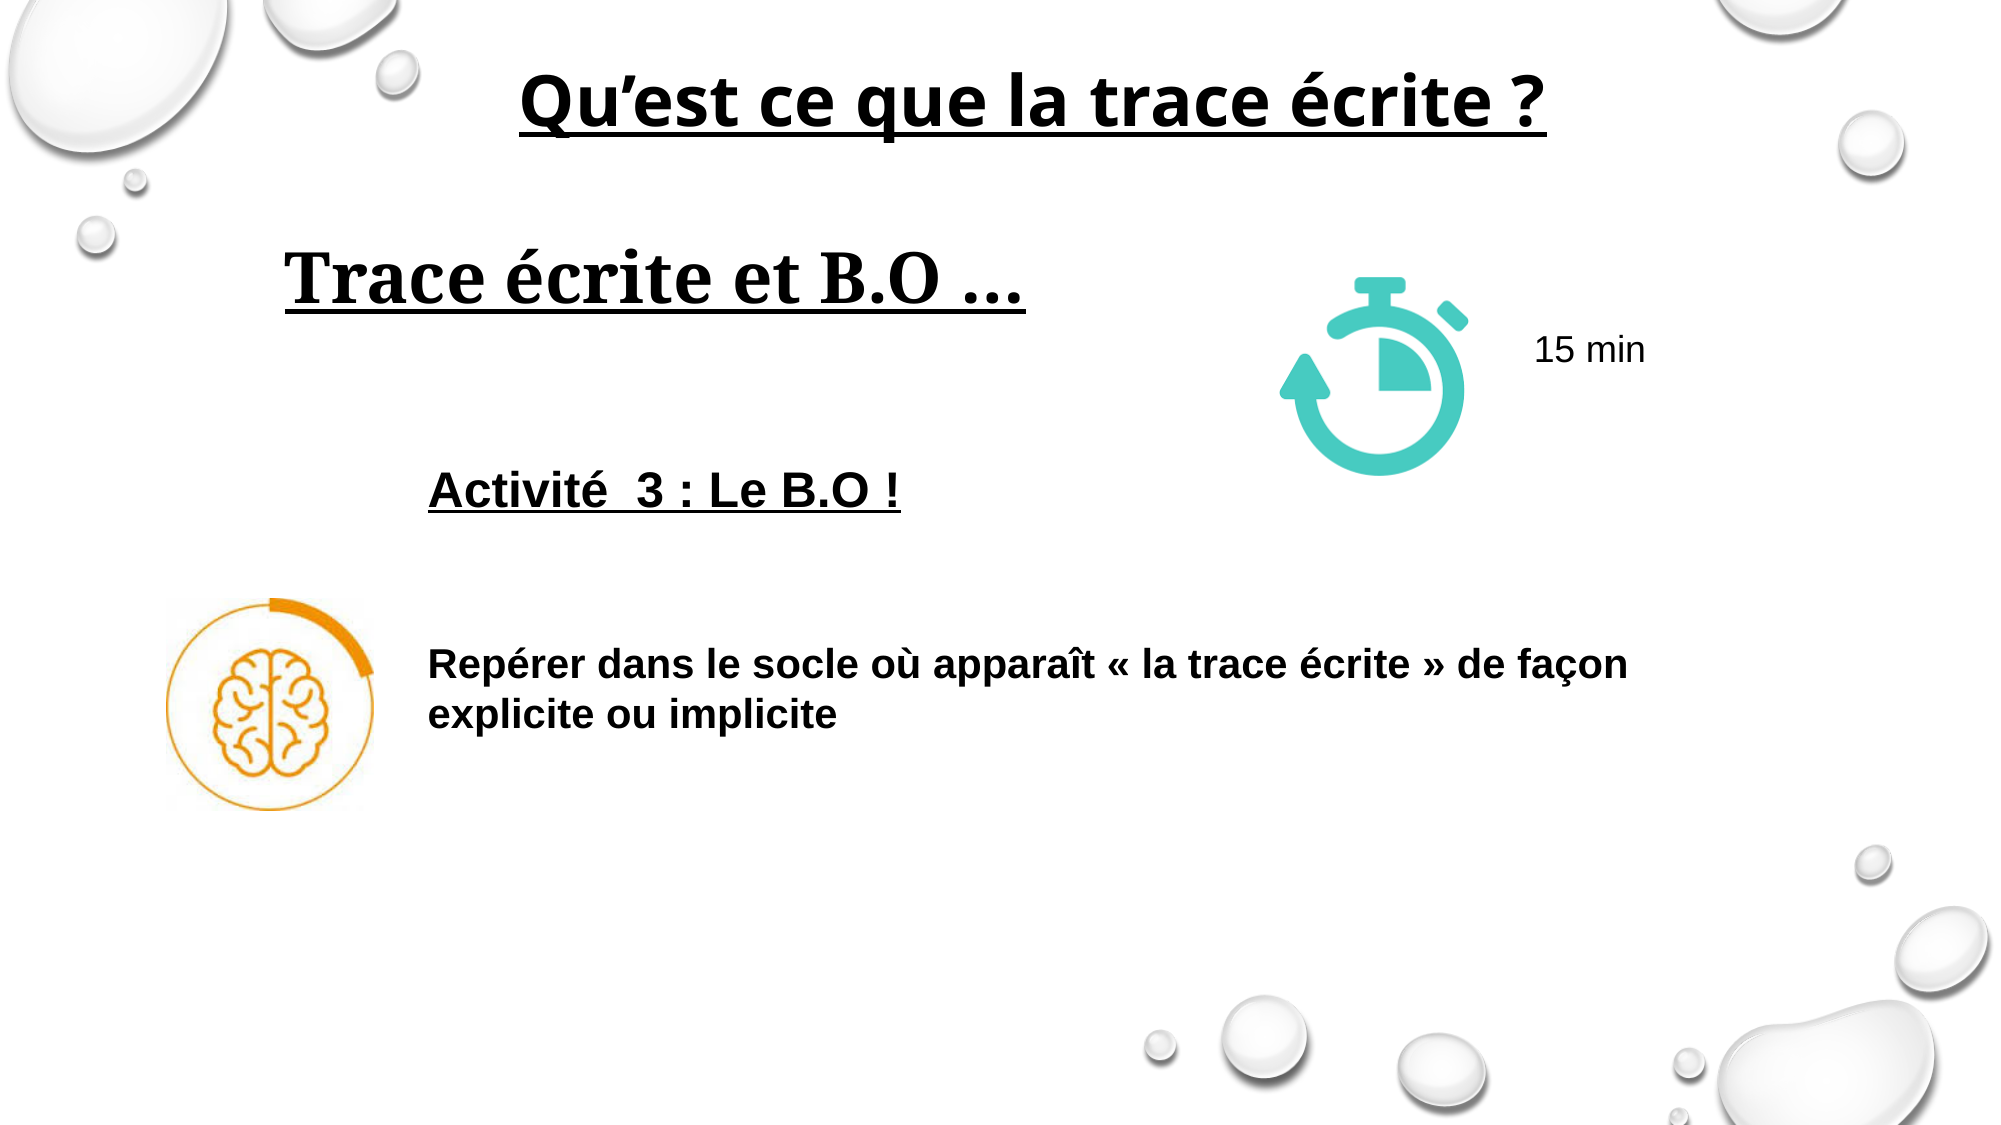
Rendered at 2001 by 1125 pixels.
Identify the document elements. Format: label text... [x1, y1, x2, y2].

text_box 15 min [1518, 317, 1661, 378]
text_box Qu’est ce que la trace écrite ? [254, 10, 1811, 148]
text_box Trace écrite et B.O … [269, 171, 1269, 410]
text_box Activité 3 : Le B.O ! Repérer dans le socle où apparaît « la trace écrite » de façon explicite ou implicite [412, 449, 1662, 745]
picture [0, 0, 2000, 1125]
